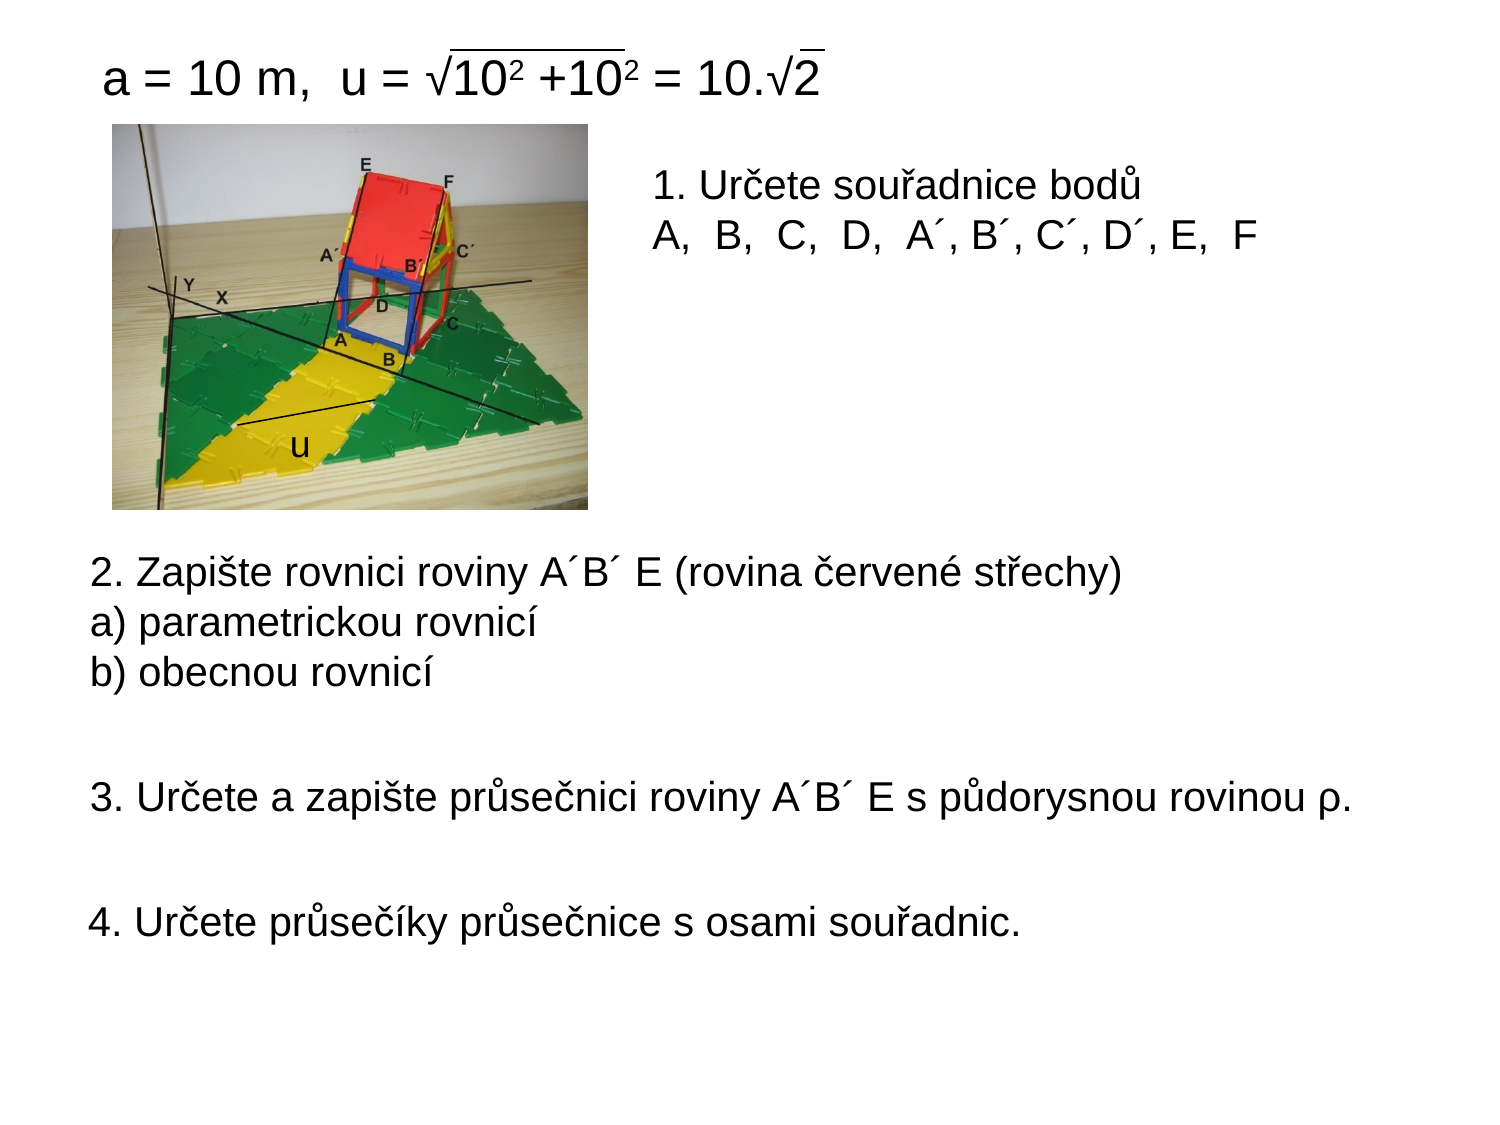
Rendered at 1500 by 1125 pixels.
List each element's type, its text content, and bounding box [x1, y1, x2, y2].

text_box 3. Určete a zapište průsečnici roviny A´B´ E s půdorysnou rovinou ρ. [75, 762, 1436, 828]
text_box 1. Určete souřadnice bodů A, B, C, D, A´, B´, C´, D´, E, F [637, 149, 1425, 266]
text_box a = 10 m, u = √102 +102 = 10.√2 [87, 37, 951, 113]
picture [112, 124, 588, 510]
text_box 4. Určete průsečíky průsečnice s osami souřadnic. [73, 887, 1038, 953]
text_box 2. Zapište rovnici roviny A´B´ E (rovina červené střechy) a) parametrickou rovnicí b) obecnou rovnicí [74, 537, 1476, 703]
text_box u [275, 412, 326, 473]
